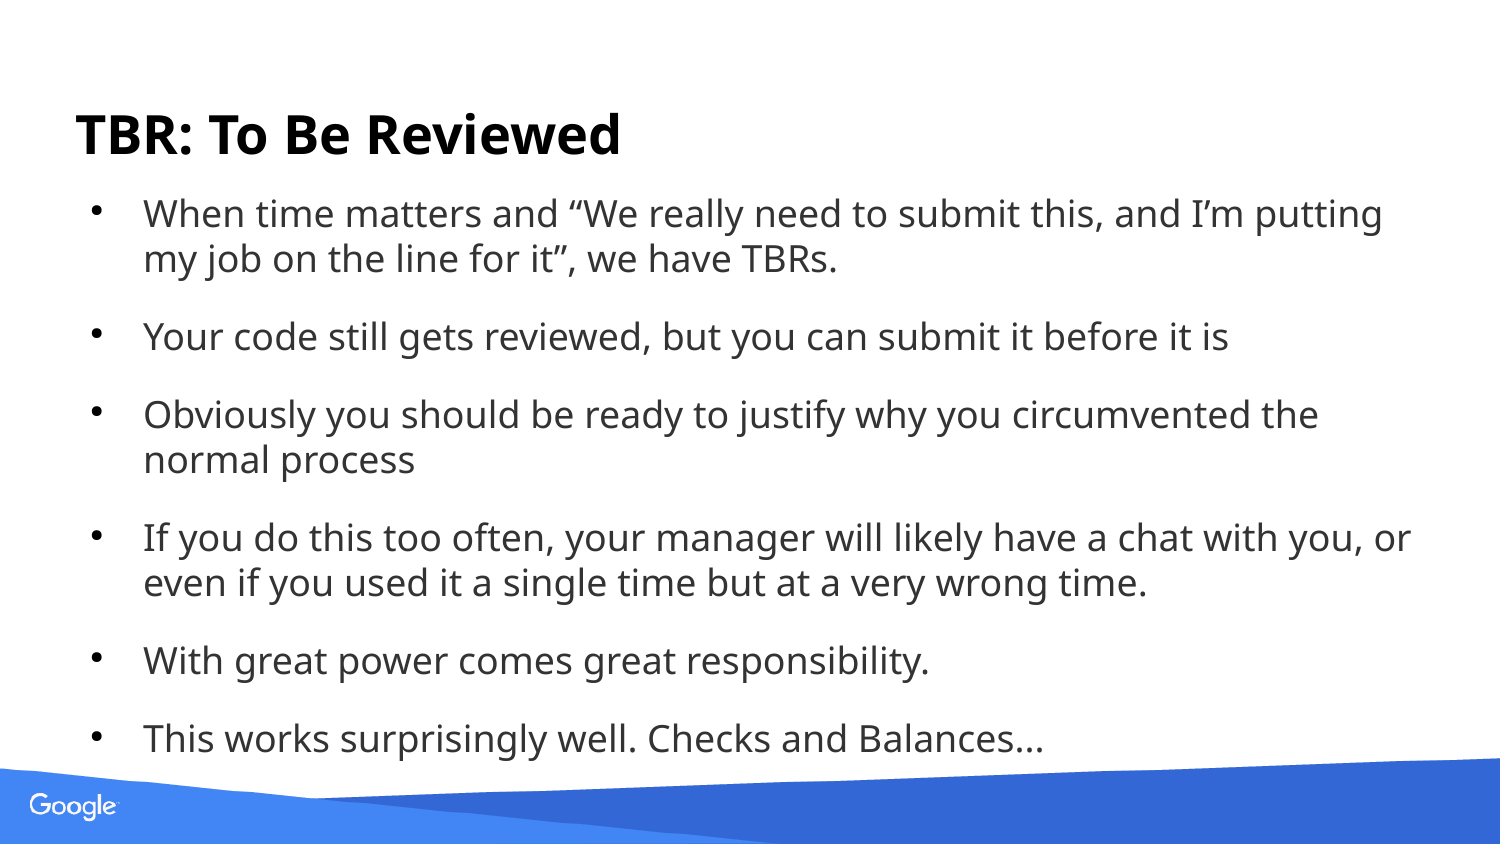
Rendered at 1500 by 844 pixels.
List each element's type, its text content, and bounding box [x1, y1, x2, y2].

text_box TBR: To Be Reviewed [60, 85, 1478, 210]
picture [0, 0, 1500, 844]
list When time matters and “We really need to submit this, and I’m putting my job on the line for it”, we have TBRs. Your code still gets reviewed, but you can submit it before it is Obviously you should be ready to justify why you circumvented the normal process If you do this too often, your manager will likely have a chat with you, or even if you used it a single time but at a very wrong time. With great power comes great responsibility. This works surprisingly well. Checks and Balances... [57, 174, 1456, 736]
